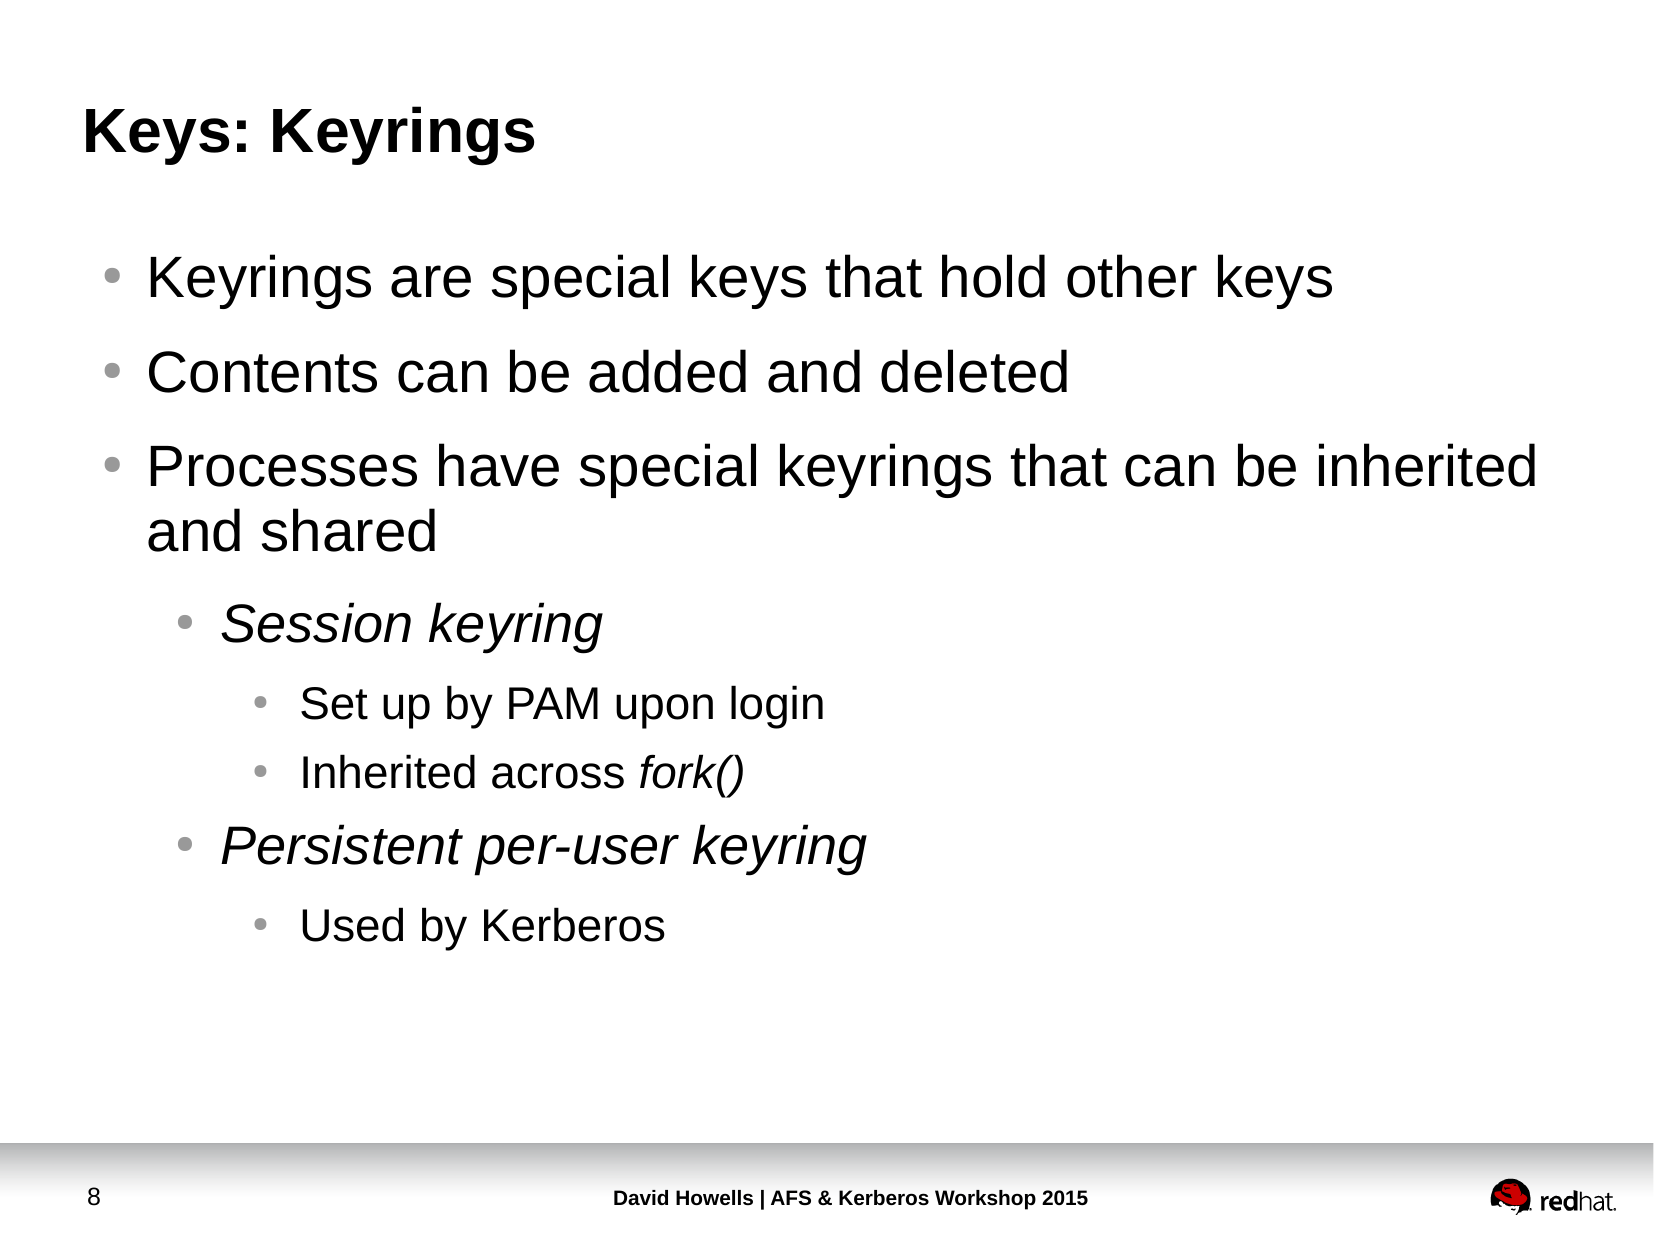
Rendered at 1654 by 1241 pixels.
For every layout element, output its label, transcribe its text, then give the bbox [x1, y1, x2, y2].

picture [0, 1143, 1654, 1241]
title Keys: Keyrings [82, 37, 1571, 226]
list Keyrings are special keys that hold other keys Contents can be added and deleted Processes have special keyrings that can be inherited and shared Session keyring Set up by PAM upon login Inherited across fork() Persistent per-user keyring Used by Kerberos [86, 244, 1576, 1039]
